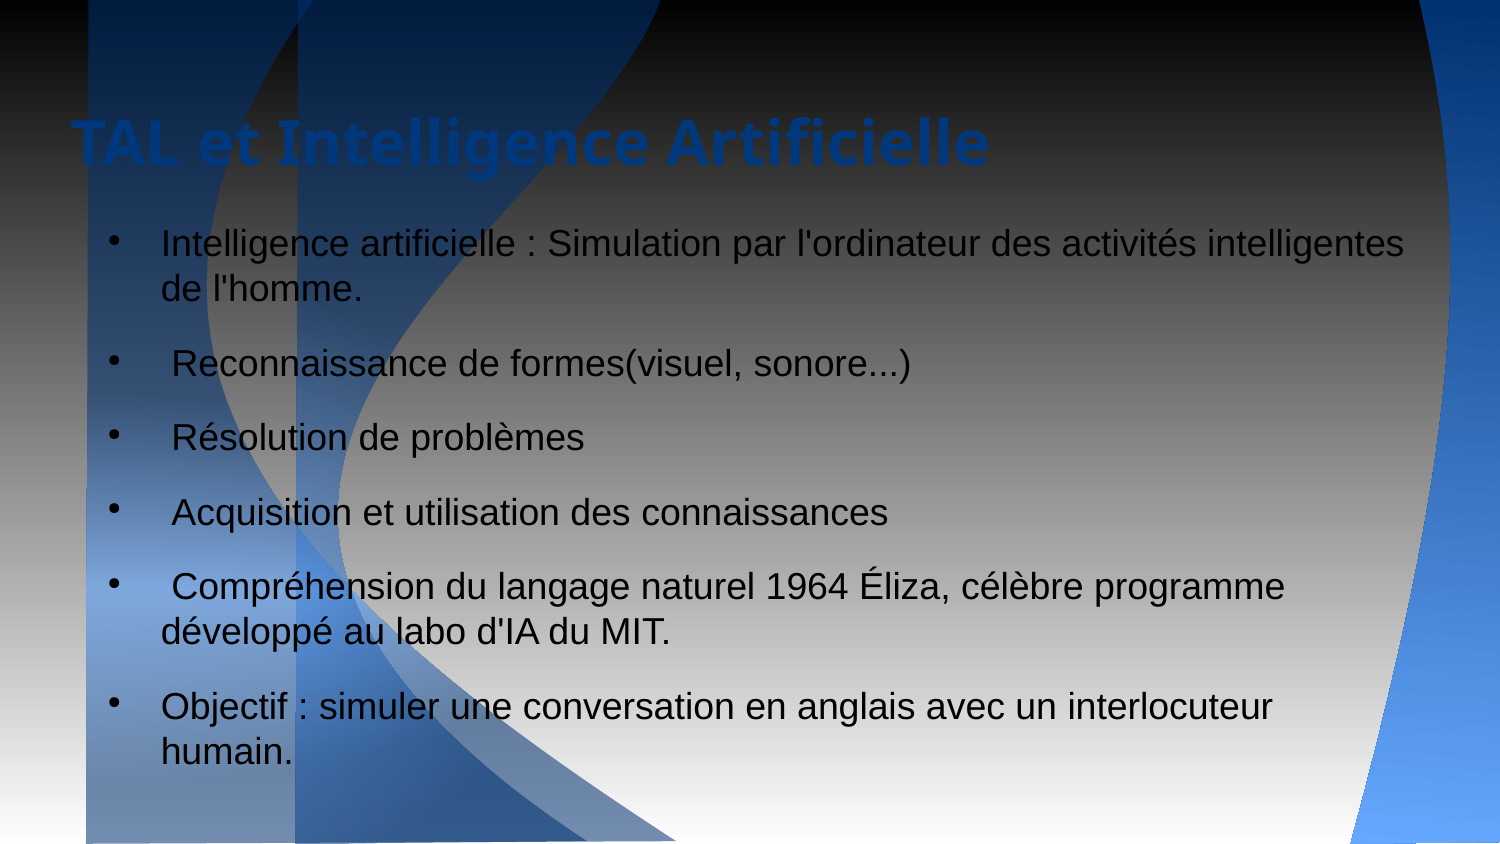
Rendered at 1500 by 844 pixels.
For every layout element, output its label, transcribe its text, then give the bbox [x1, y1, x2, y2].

list Intelligence artificielle : Simulation par l'ordinateur des activités intelligentes de l'homme. Reconnaissance de formes(visuel, sonore...) Résolution de problèmes Acquisition et utilisation des connaissances Compréhension du langage naturel 1964 Éliza, célèbre programme développé au labo d'IA du MIT. Objectif : simuler une conversation en anglais avec un interlocuteur humain. [75, 204, 1425, 800]
title TAL et Intelligence Artificielle [14, 29, 1482, 193]
